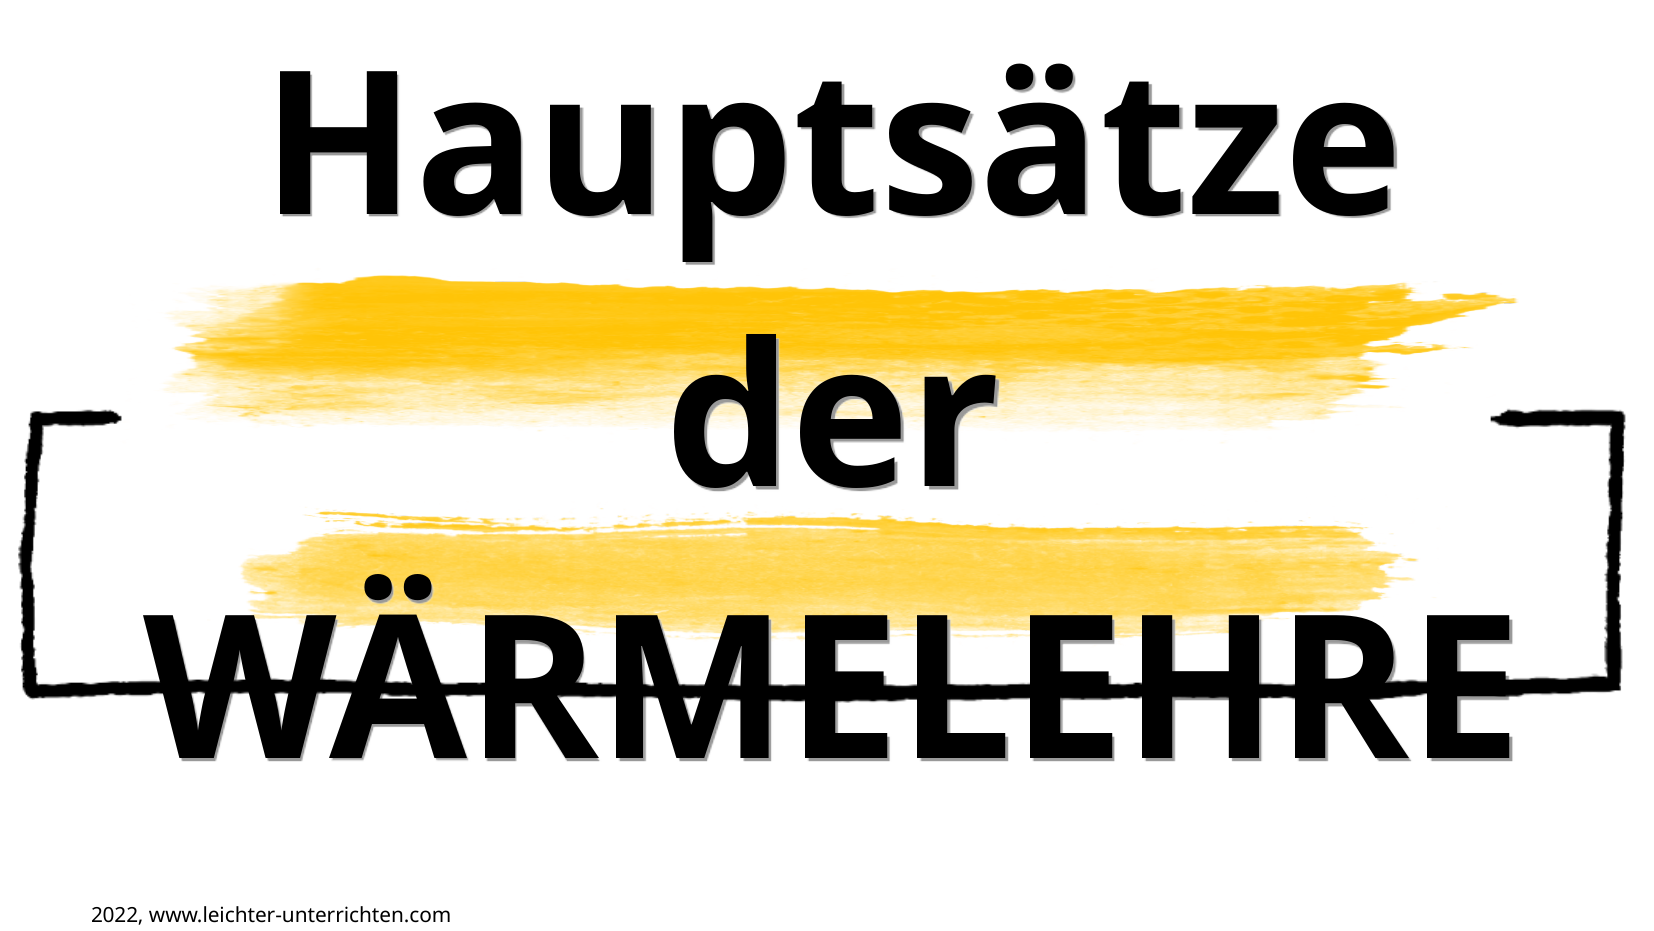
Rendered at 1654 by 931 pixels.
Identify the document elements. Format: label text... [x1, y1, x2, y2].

picture [17, 401, 1636, 706]
title Hauptsätze der WÄRMELEHRE [88, 146, 1577, 401]
